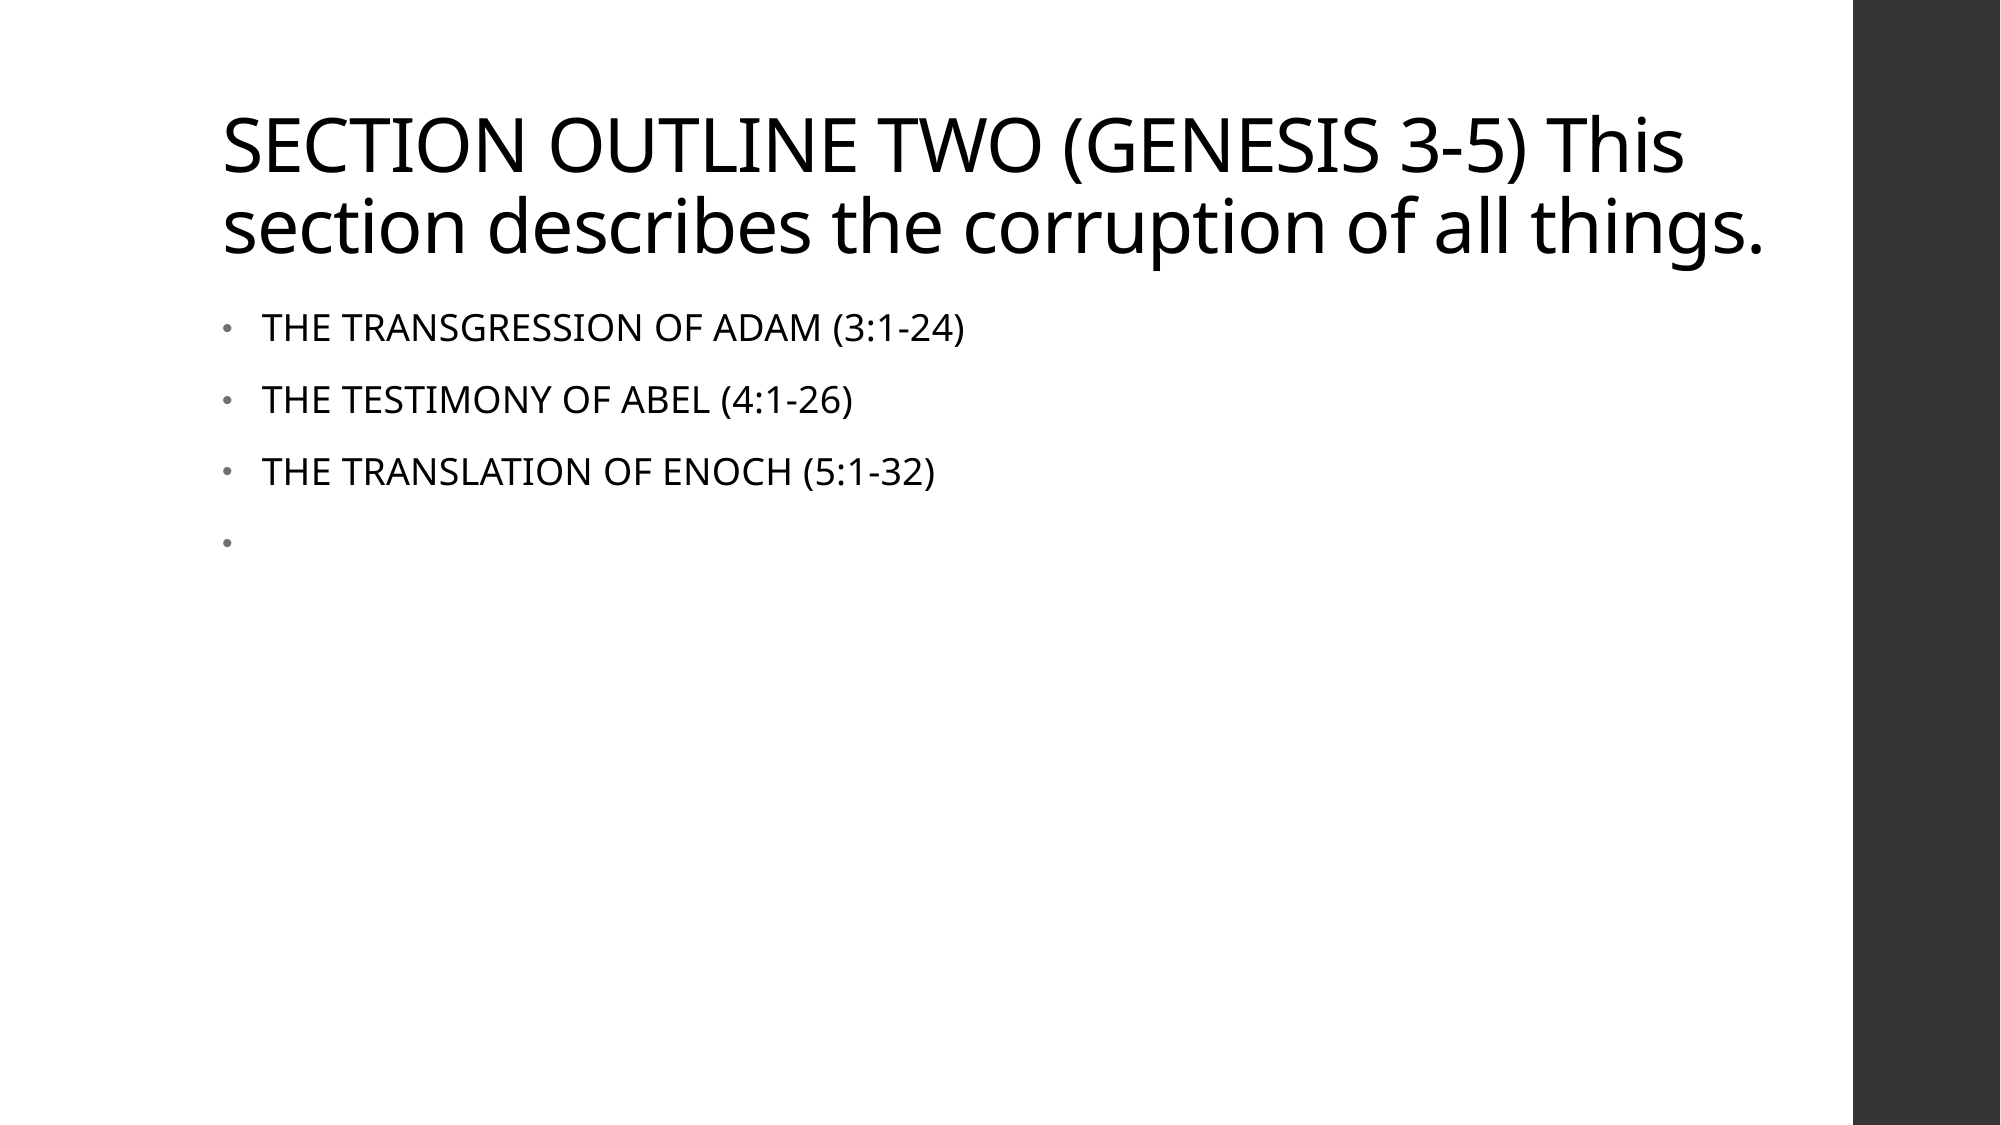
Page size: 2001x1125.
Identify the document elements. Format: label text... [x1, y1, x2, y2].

list THE TRANSGRESSION OF ADAM (3:1-24) THE TESTIMONY OF ABEL (4:1-26) THE TRANSLATION OF ENOCH (5:1-32) [206, 299, 1617, 1014]
title SECTION OUTLINE TWO (GENESIS 3-5) This section describes the corruption of all things. [206, 60, 1797, 278]
